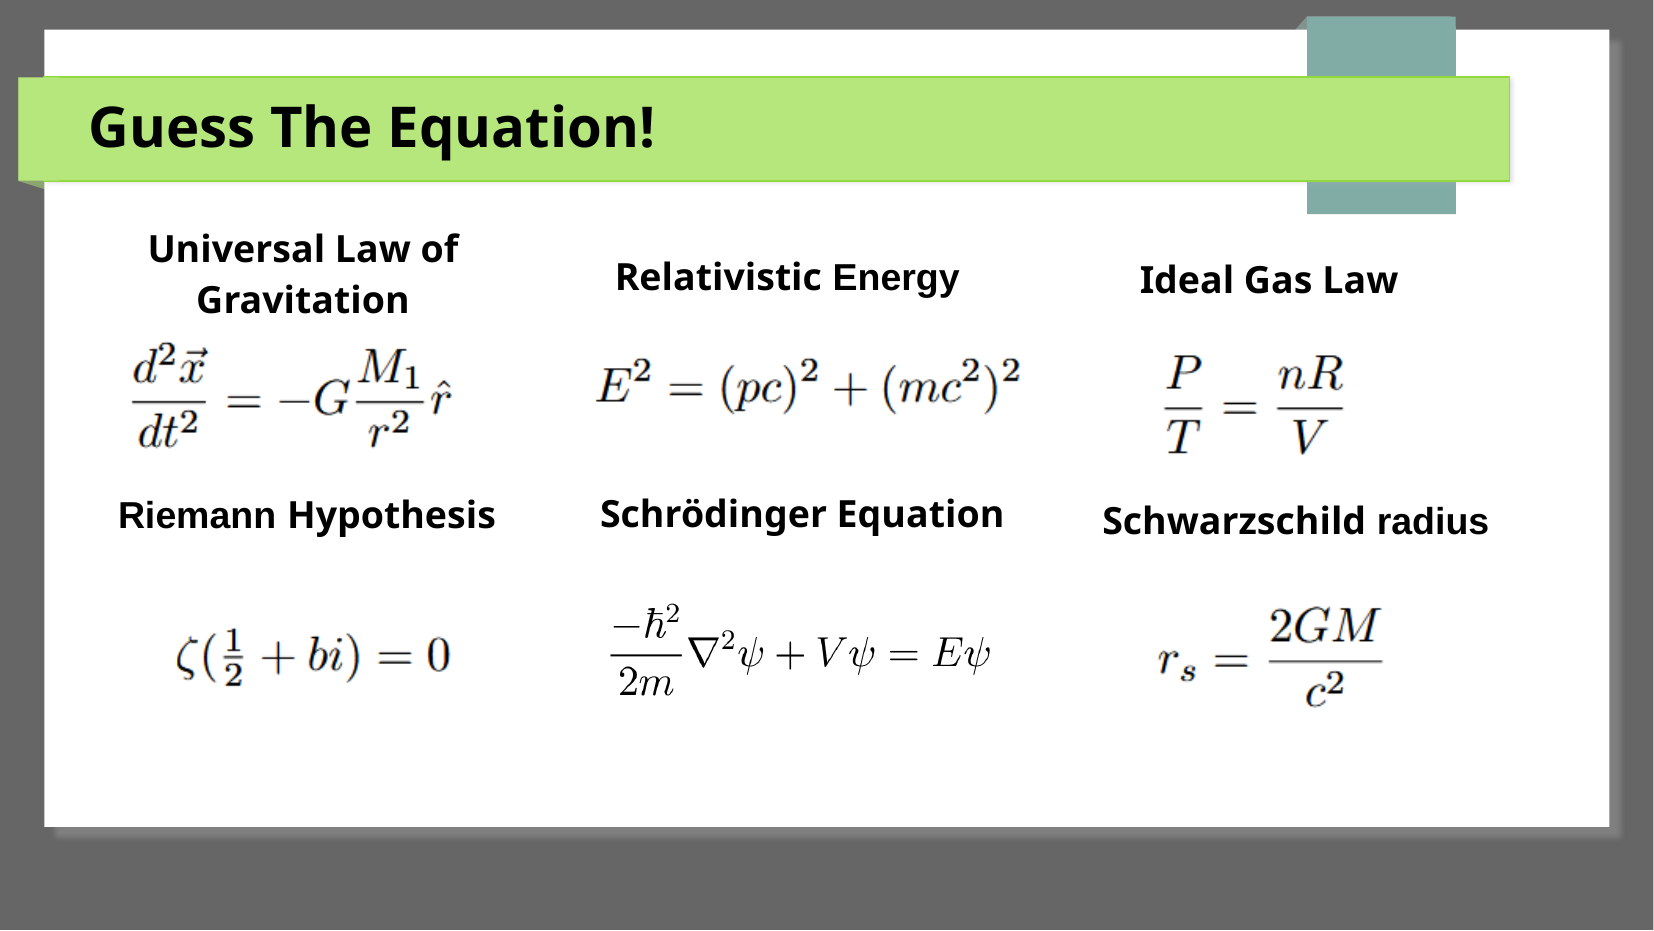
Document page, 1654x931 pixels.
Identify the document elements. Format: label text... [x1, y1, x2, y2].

text_box Schrödinger Equation [600, 487, 1013, 575]
title Guess The Equation! [88, 73, 1506, 178]
picture [1125, 318, 1396, 488]
text_box Universal Law of Gravitation [115, 208, 491, 338]
picture [600, 597, 1001, 713]
picture [1128, 599, 1426, 727]
picture [109, 321, 488, 481]
text_box Relativistic Energy [600, 243, 1051, 316]
picture [562, 337, 1046, 435]
text_box Schwarzschild radius [1087, 487, 1538, 588]
text_box Riemann Hypothesis [103, 481, 516, 582]
text_box Ideal Gas Law [1125, 246, 1463, 376]
picture [140, 599, 488, 721]
